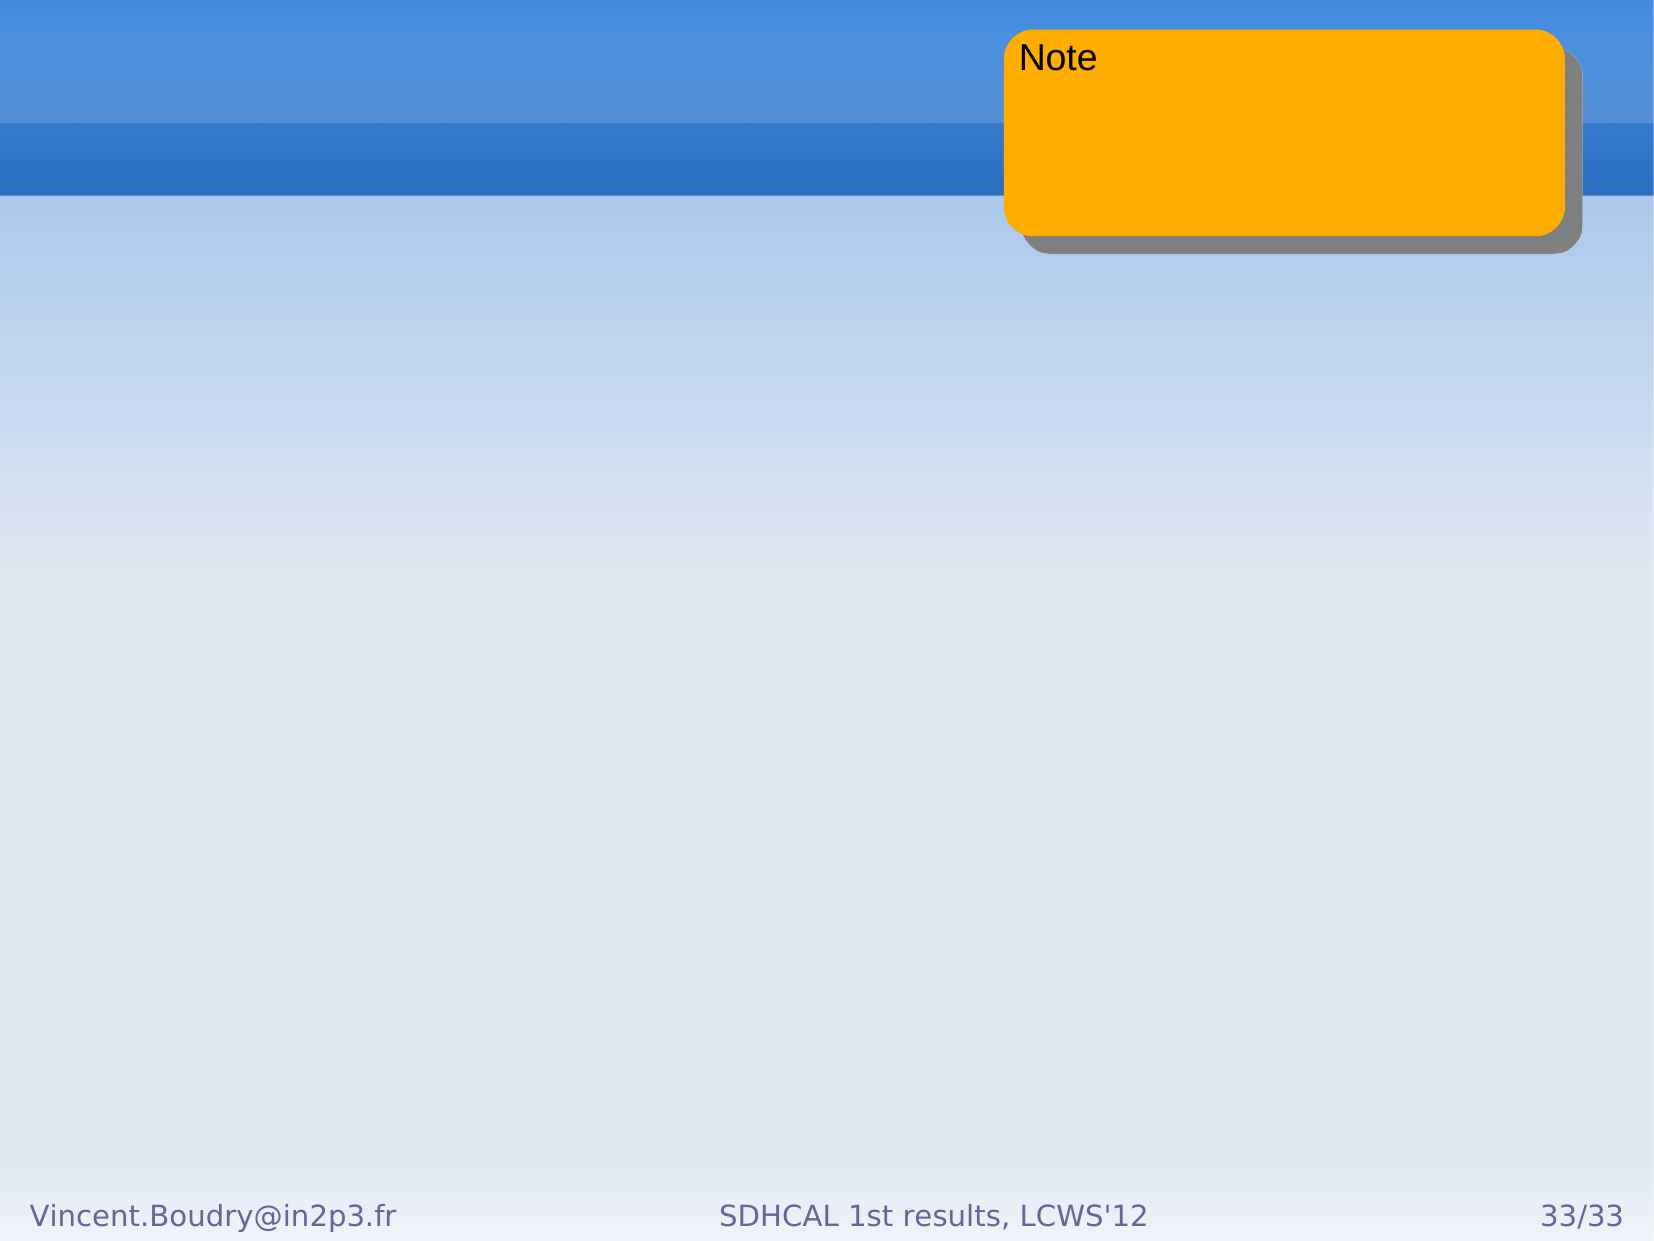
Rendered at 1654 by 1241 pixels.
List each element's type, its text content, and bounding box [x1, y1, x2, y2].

picture [0, 0, 1654, 1241]
text_box Note [1003, 29, 1565, 237]
